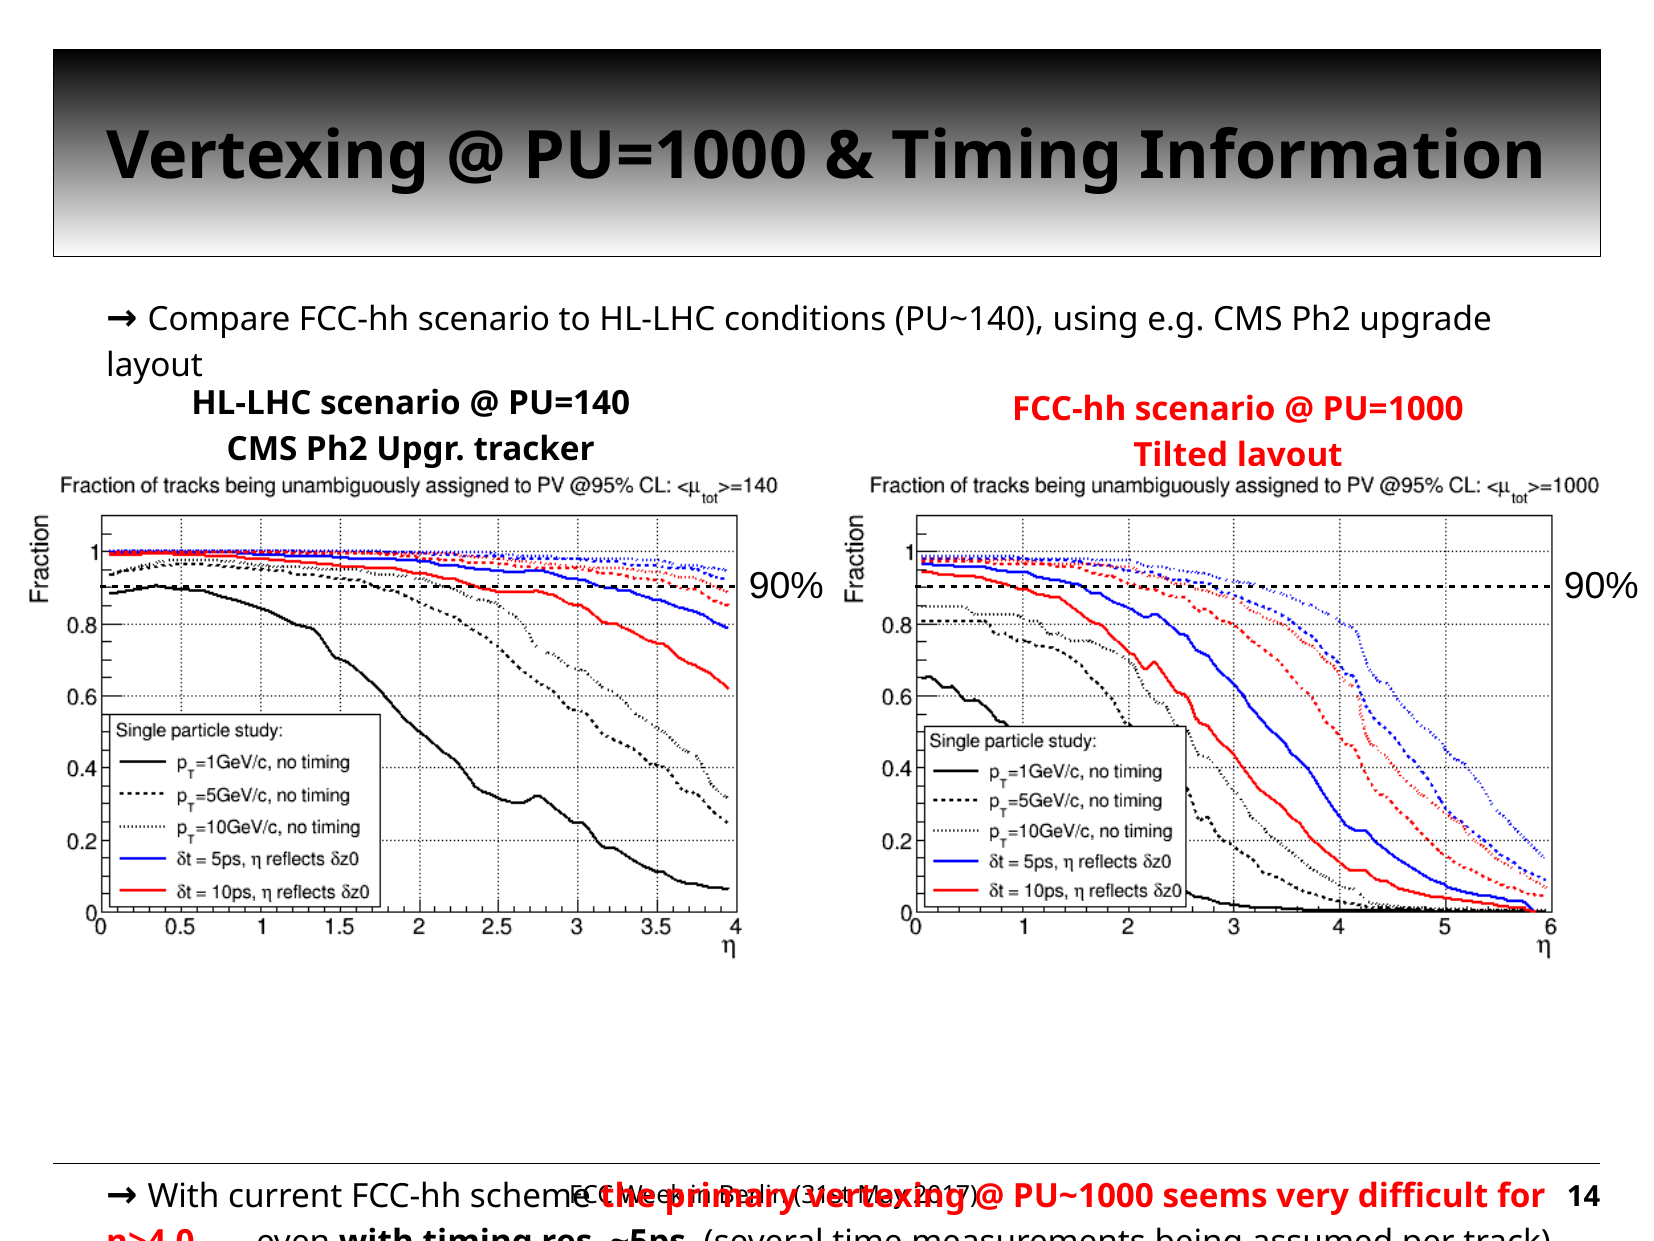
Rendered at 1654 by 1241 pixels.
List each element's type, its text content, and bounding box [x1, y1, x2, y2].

picture [838, 466, 1631, 962]
picture [23, 466, 53, 962]
text_box 90% [1549, 557, 1654, 615]
text_box 90% [734, 557, 838, 615]
title Vertexing @ PU=1000 & Timing Information [53, 49, 1601, 257]
list → Compare FCC-hh scenario to HL-LHC conditions (PU~140), using e.g. CMS Ph2 upgrade layout → With current FCC-hh scheme the primary vertexing @ PU~1000 seems very difficult for η>4.0, even with timing res. ~5ps (several time measurements being assumed per track) [53, 290, 1595, 1010]
